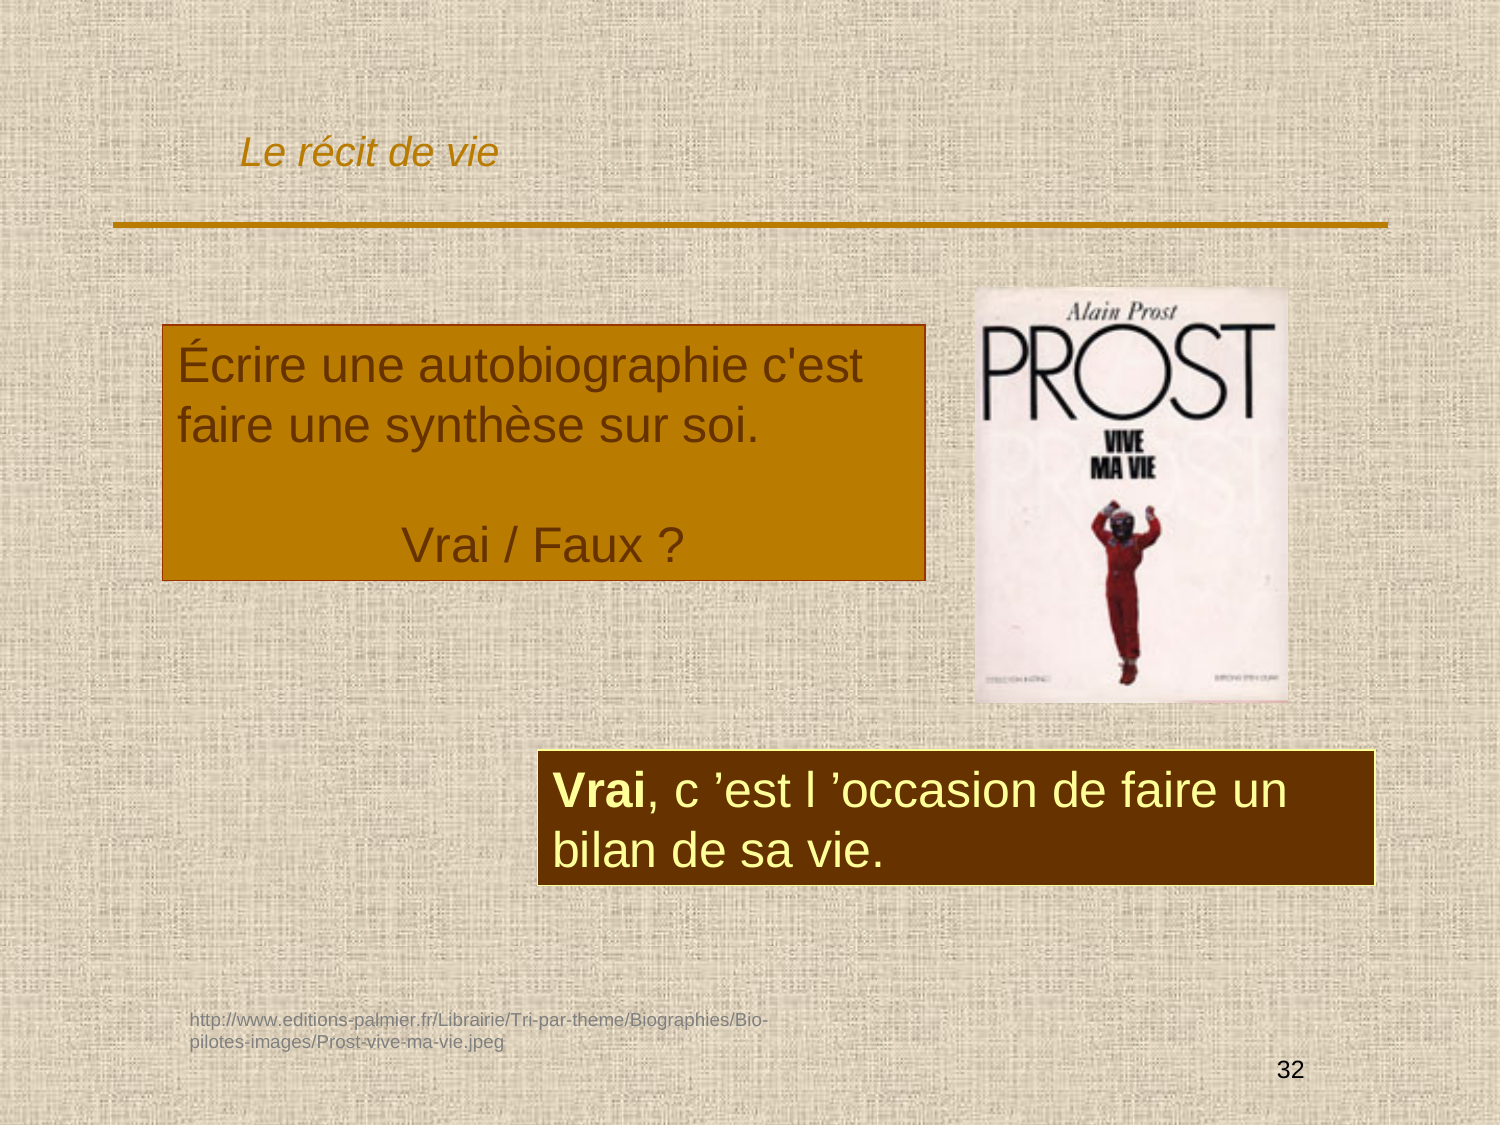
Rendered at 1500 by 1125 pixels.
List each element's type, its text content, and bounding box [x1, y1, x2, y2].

text_box Écrire une autobiographie c'est faire une synthèse sur soi. Vrai / Faux ? [162, 324, 925, 581]
text_box Le récit de vie [224, 116, 515, 183]
text_box http://www.editions-palmier.fr/Librairie/Tri-par-theme/Biographies/Bio-pilotes-images/Prost-vive-ma-vie.jpeg [174, 999, 813, 1061]
picture [0, 0, 1500, 1125]
text_box Vrai, c ’est l ’occasion de faire un bilan de sa vie. [537, 749, 1375, 886]
